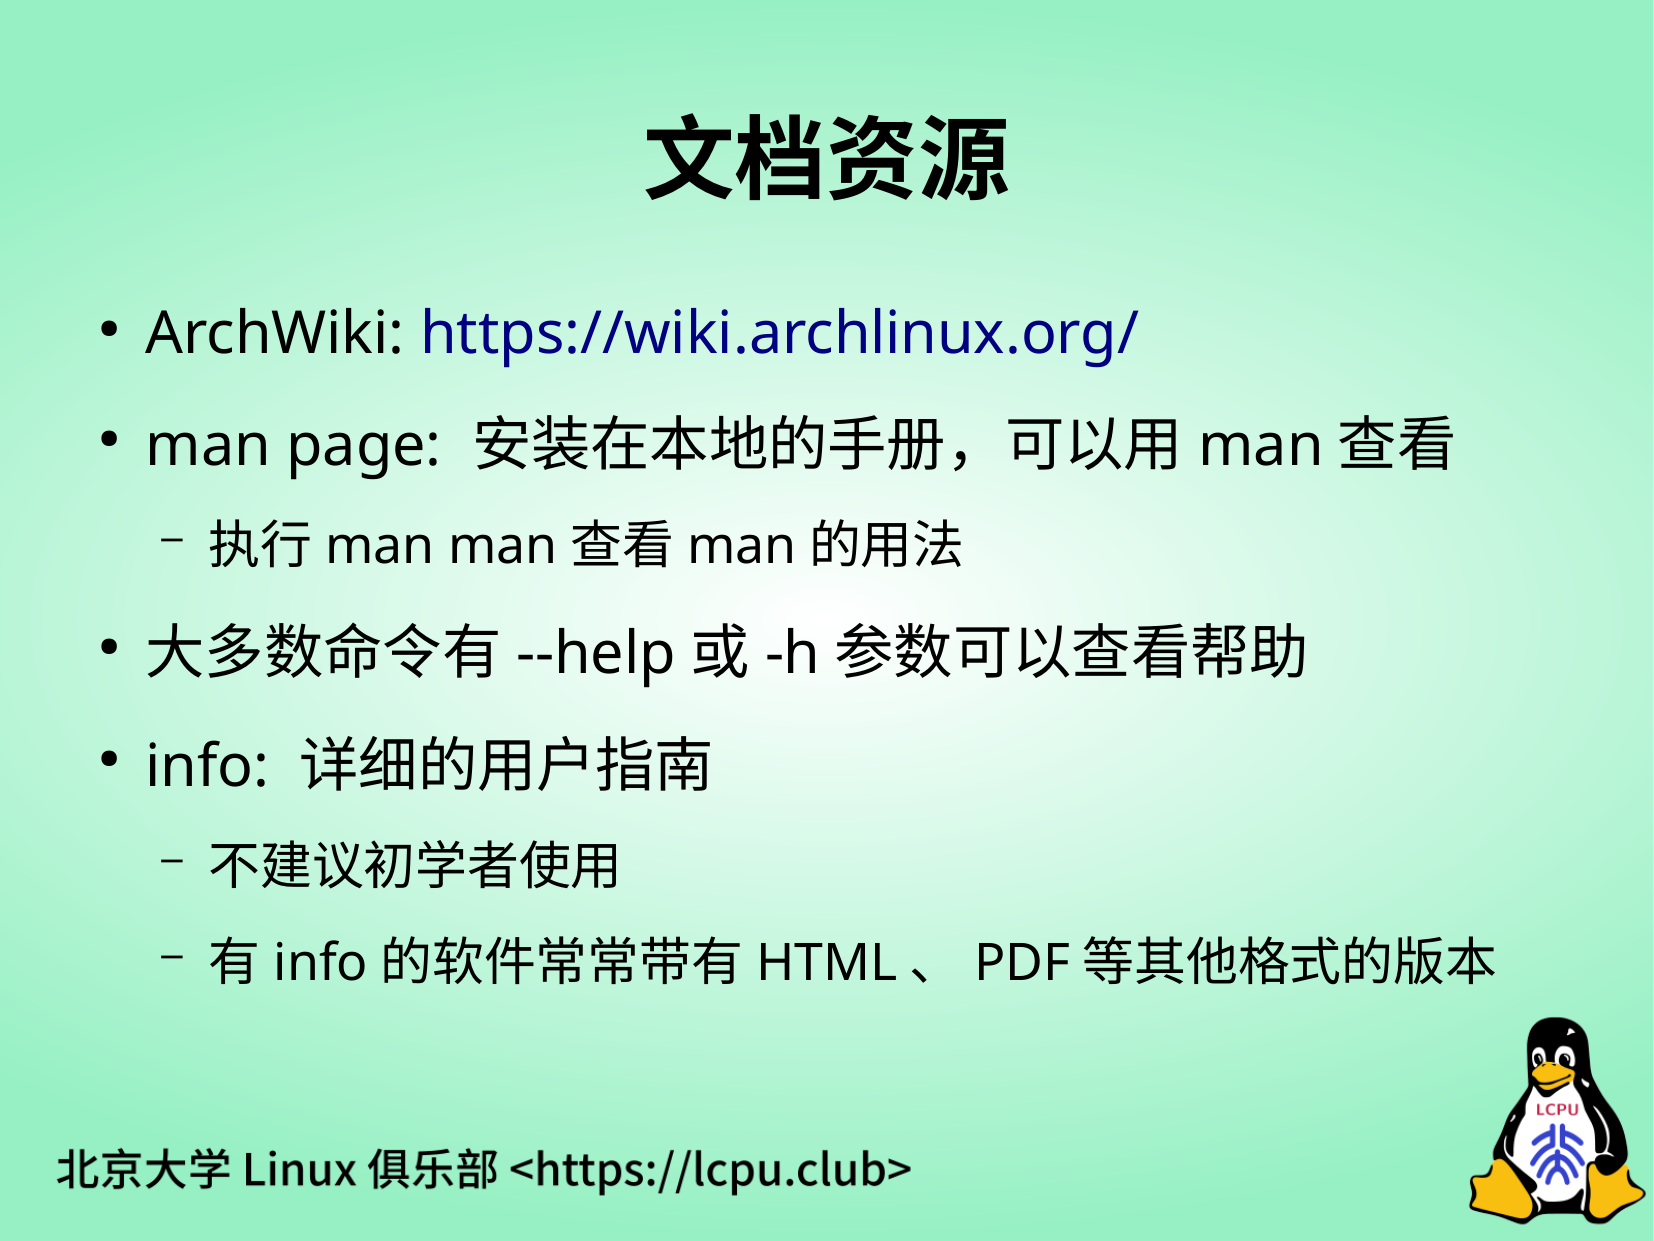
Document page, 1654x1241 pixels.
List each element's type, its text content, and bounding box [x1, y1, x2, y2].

title 文档资源 [82, 49, 1571, 257]
list ArchWiki: https://wiki.archlinux.org/ man page: 安装在本地的手册，可以用man查看 执行man man查看man的用法 大多数命令有--help或-h参数可以查看帮助 info: 详细的用户指南 不建议初学者使用 有info的软件常常带有HTML、PDF等其他格式的版本 [82, 290, 1571, 1010]
picture [0, 0, 1654, 1241]
